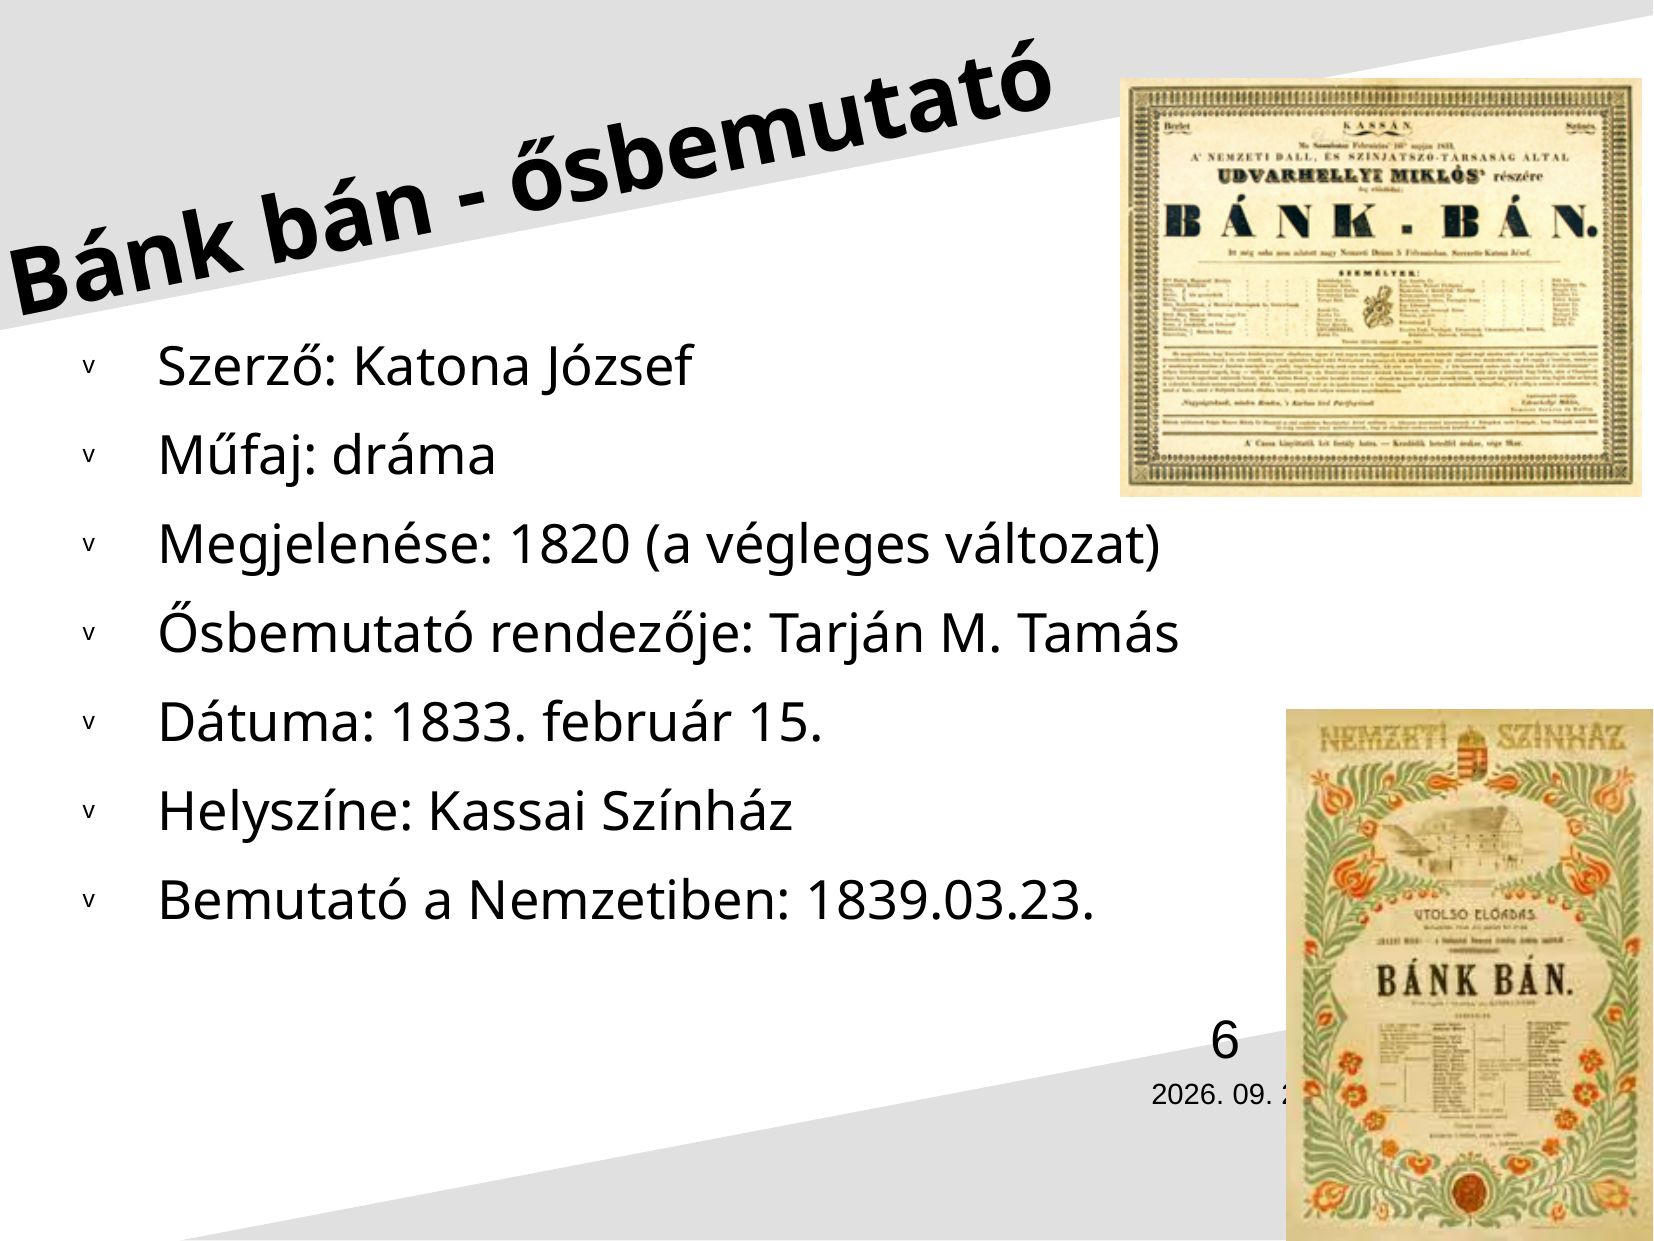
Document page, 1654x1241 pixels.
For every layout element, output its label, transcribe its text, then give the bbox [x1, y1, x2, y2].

picture [1286, 709, 1654, 1241]
picture [1120, 78, 1642, 497]
text_box [1210, 1052, 1286, 1090]
list Szerző: Katona József Műfaj: dráma Megjelenése: 1820 (a végleges változat) Ősbemutató rendezője: Tarján M. Tamás Dátuma: 1833. február 15. Helyszíne: Kassai Színház Bemutató a Nemzetiben: 1839.03.23. [82, 331, 1538, 1052]
title Bánk bán - ősbemutató [0, 0, 1162, 373]
text_box 2021. 04. 11. [1151, 1075, 1286, 1161]
